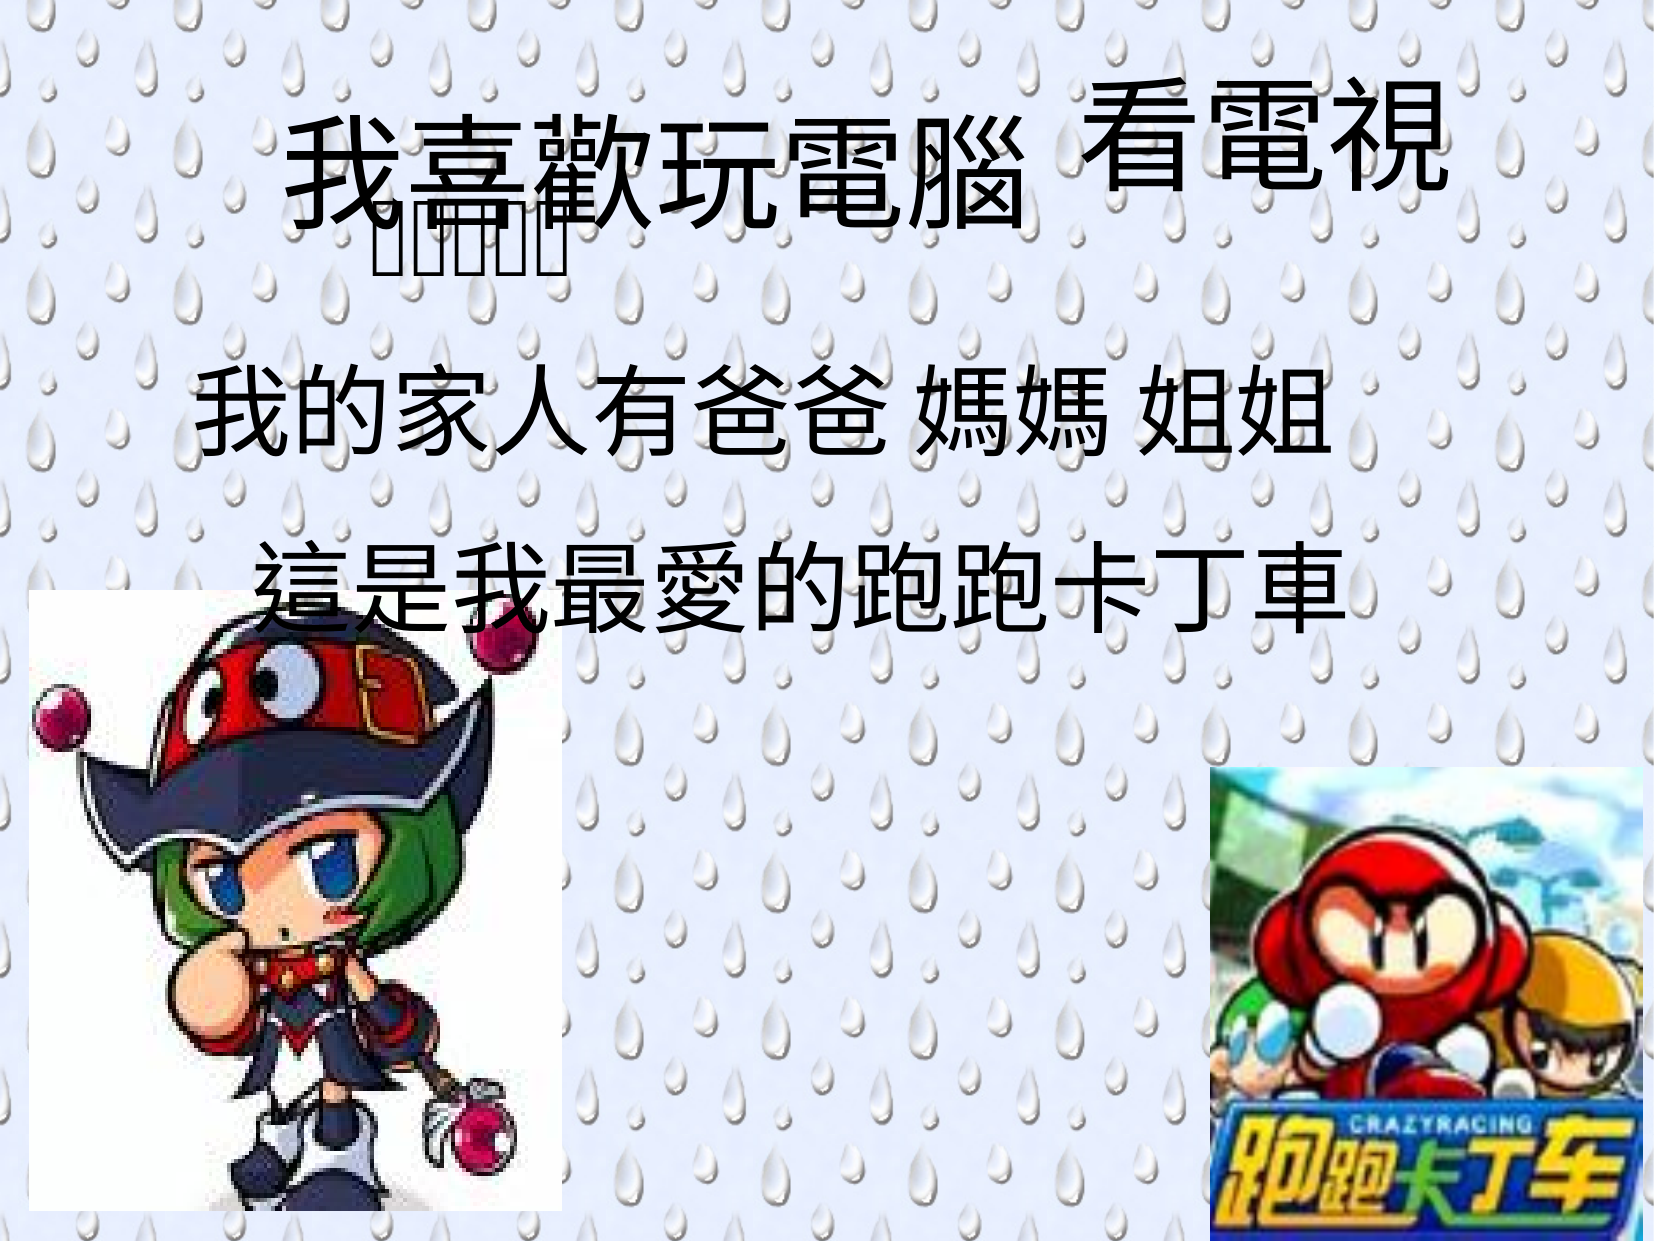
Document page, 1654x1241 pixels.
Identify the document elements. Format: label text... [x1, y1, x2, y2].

text_box 這是我最愛的跑跑卡丁車 [236, 501, 1418, 593]
text_box 我喜歡玩電腦 [265, 67, 1062, 178]
picture [0, 0, 1654, 1241]
text_box 我喜歡摔角 [354, 190, 1034, 325]
text_box 我的家人有爸爸 媽媽 姐姐 [177, 324, 1418, 454]
text_box 看電視 [1062, 29, 1477, 178]
